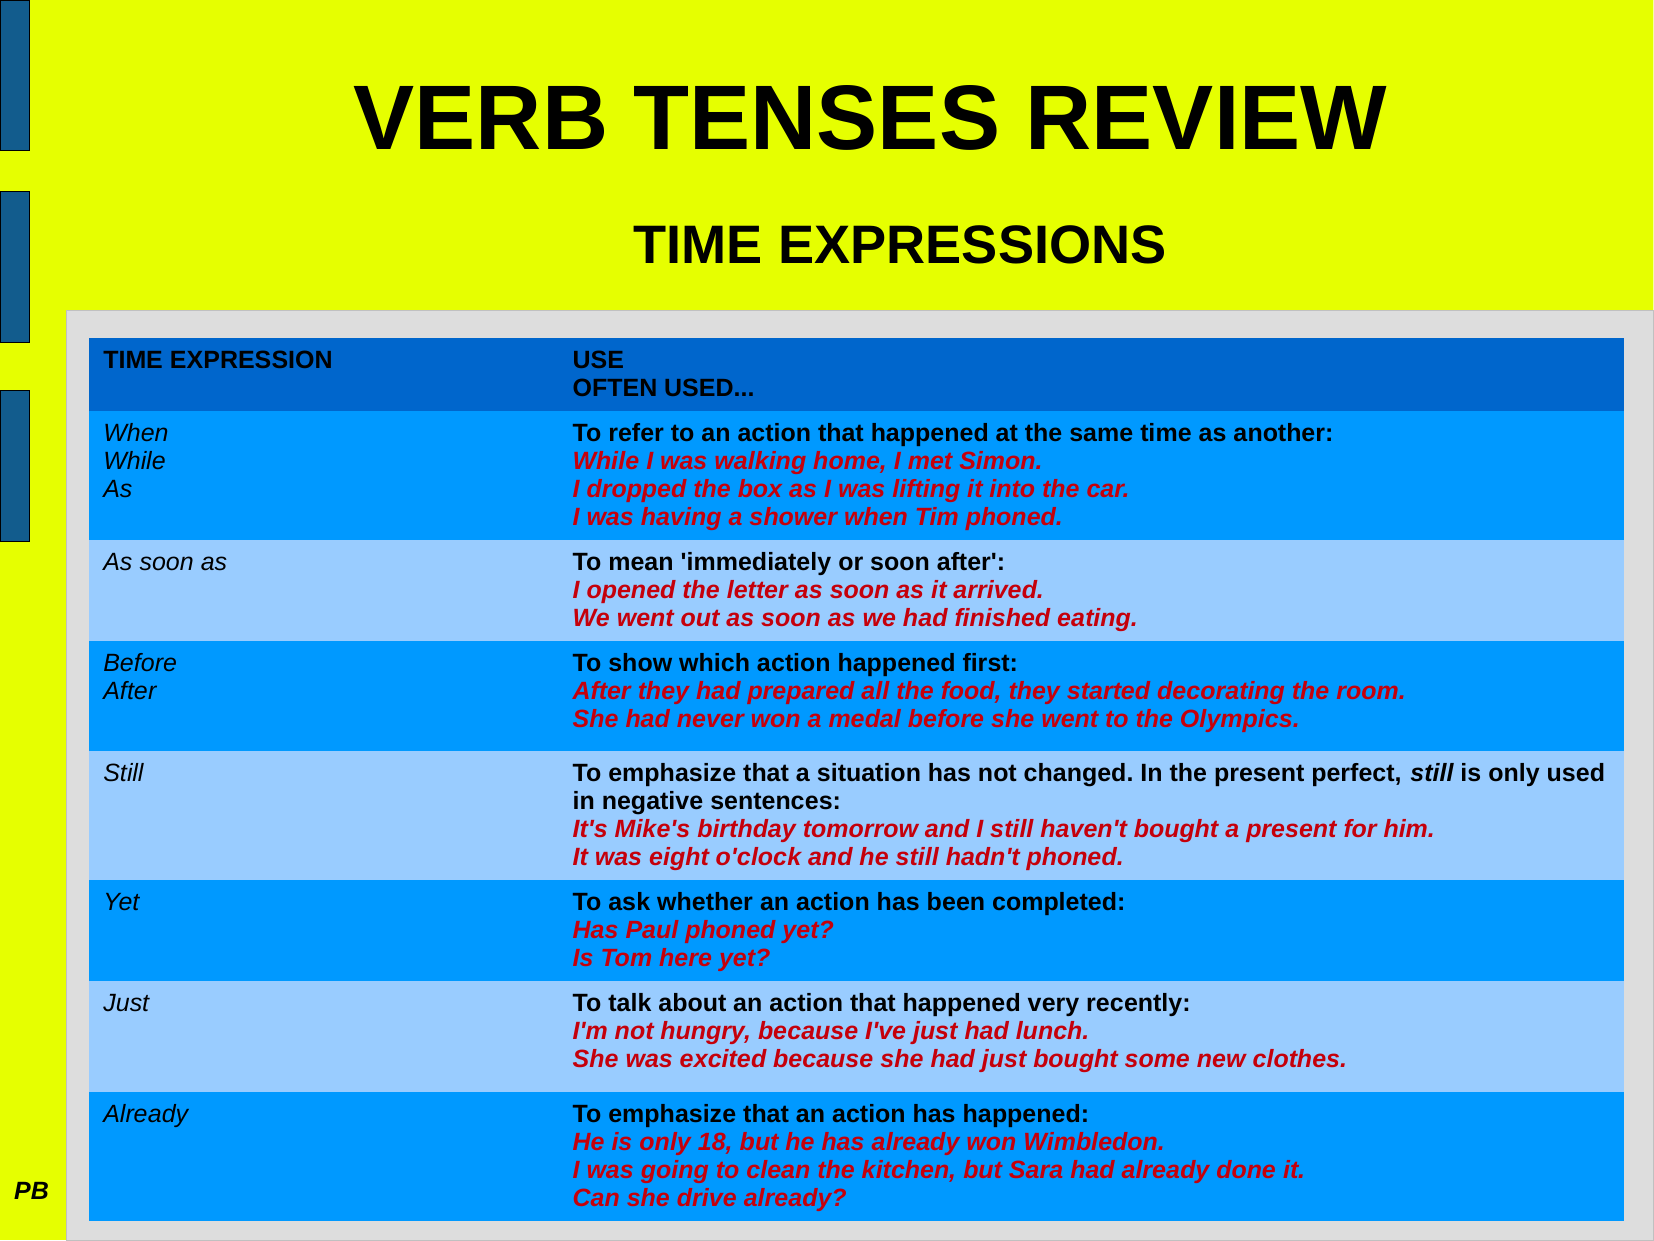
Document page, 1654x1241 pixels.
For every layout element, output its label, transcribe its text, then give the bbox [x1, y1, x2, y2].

table_header USE OFTEN USED... [558, 338, 1624, 411]
table_cell Yet [89, 880, 558, 981]
table_cell To show which action happened first: After they had prepared all the food, they started decorating the room. She had never won a medal before she went to the Olympics. [558, 641, 1624, 751]
table_cell To talk about an action that happened very recently: I'm not hungry, because I've just had lunch. She was excited because she had just bought some new clothes. [558, 981, 1624, 1092]
table_cell To ask whether an action has been completed: Has Paul phoned yet? Is Tom here yet? [558, 880, 1624, 981]
table_cell Just [89, 981, 558, 1092]
table_cell As soon as [89, 540, 558, 641]
table_cell To emphasize that an action has happened: He is only 18, but he has already won Wimbledon. I was going to clean the kitchen, but Sara had already done it. Can she drive already? [558, 1092, 1624, 1221]
table_cell When While As [89, 411, 558, 540]
table_cell Before After [89, 641, 558, 751]
table_cell To emphasize that a situation has not changed. In the present perfect, still is only used in negative sentences: It's Mike's birthday tomorrow and I still haven't bought a present for him. It was eight o'clock and he still hadn't phoned. [558, 751, 1624, 880]
table_header TIME EXPRESSION [89, 338, 558, 411]
text_box TIME EXPRESSIONS [324, 206, 1477, 284]
text_box PB [0, 1169, 64, 1241]
table_cell To mean 'immediately or soon after': I opened the letter as soon as it arrived. We went out as soon as we had finished eating. [558, 540, 1624, 641]
text_box VERB TENSES REVIEW [177, 59, 1565, 177]
table_cell To refer to an action that happened at the same time as another: While I was walking home, I met Simon. I dropped the box as I was lifting it into the car. I was having a shower when Tim phoned. [558, 411, 1624, 540]
table_cell Already [89, 1092, 558, 1221]
table_cell Still [89, 751, 558, 880]
